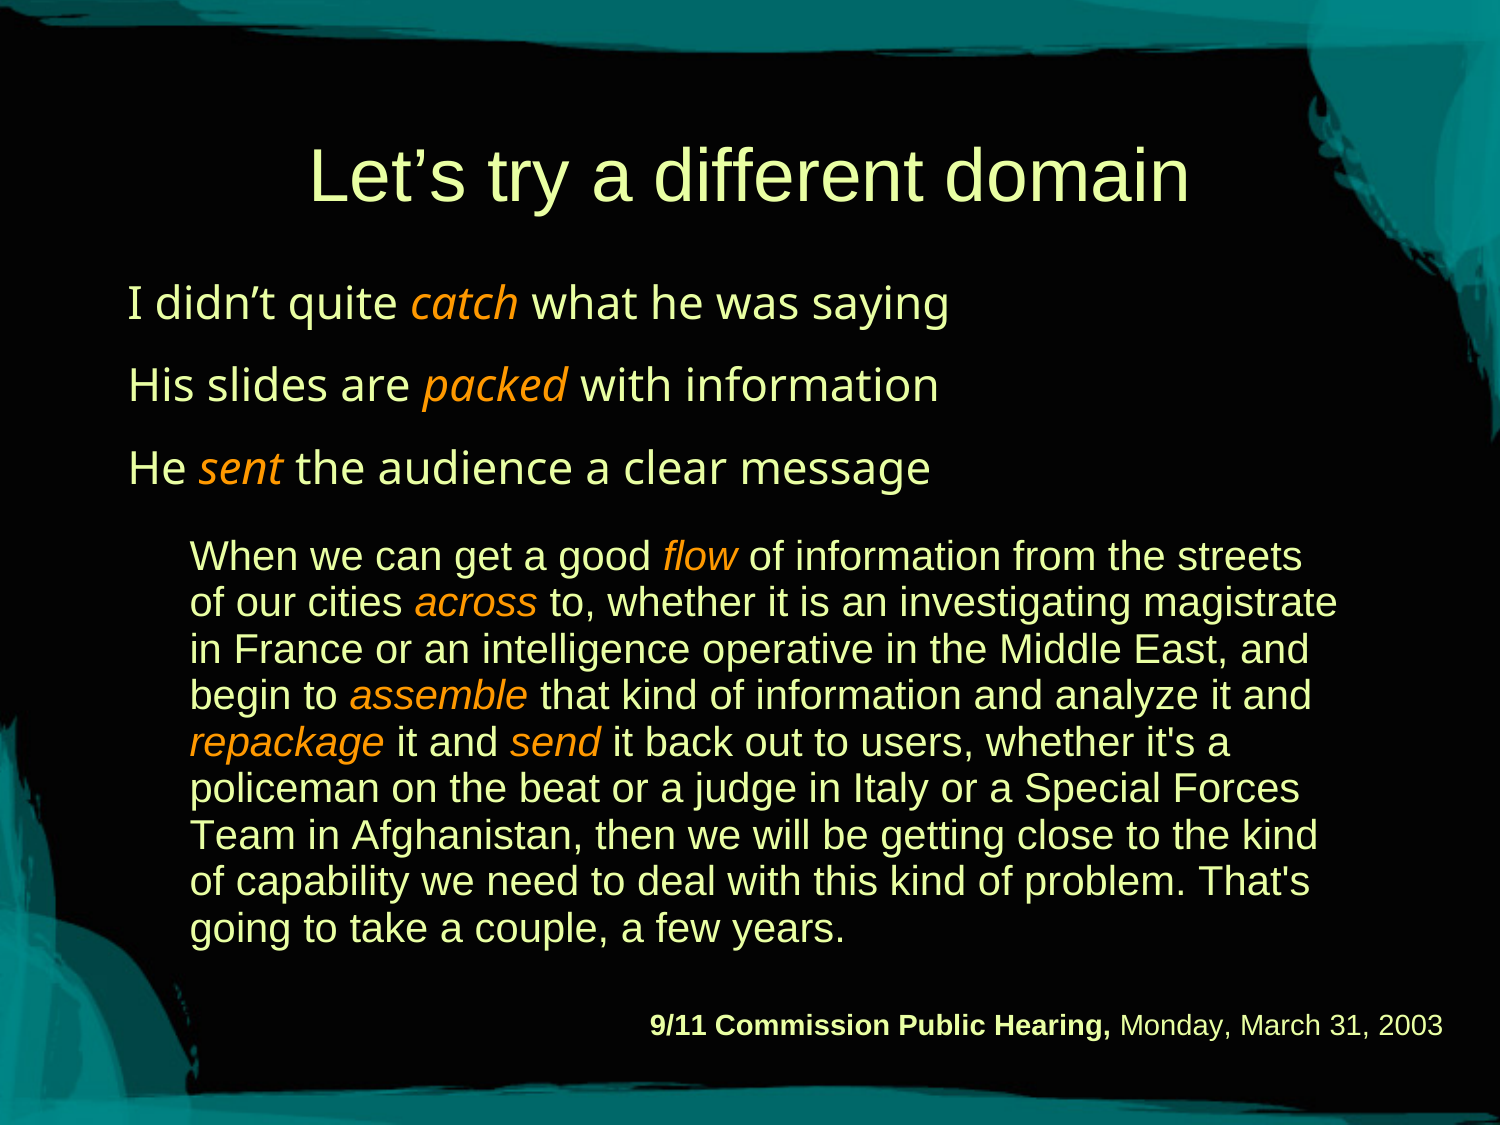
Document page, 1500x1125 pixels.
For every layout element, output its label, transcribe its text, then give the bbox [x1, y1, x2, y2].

picture [0, 0, 1500, 1125]
text_box 9/11 Commission Public Hearing, Monday, March 31, 2003 [634, 1000, 1467, 1049]
list I didn’t quite catch what he was saying His slides are packed with information He sent the audience a clear message [112, 262, 1388, 963]
text_box When we can get a good flow of information from the streets of our cities across to, whether it is an investigating magistrate in France or an intelligence operative in the Middle East, and begin to assemble that kind of information and analyze it and repackage it and send it back out to users, whether it's a policeman on the beat or a judge in Italy or a Special Forces Team in Afghanistan, then we will be getting close to the kind of capability we need to deal with this kind of problem. That's going to take a couple, a few years. [174, 525, 1363, 959]
title Let’s try a different domain [112, 87, 1388, 262]
